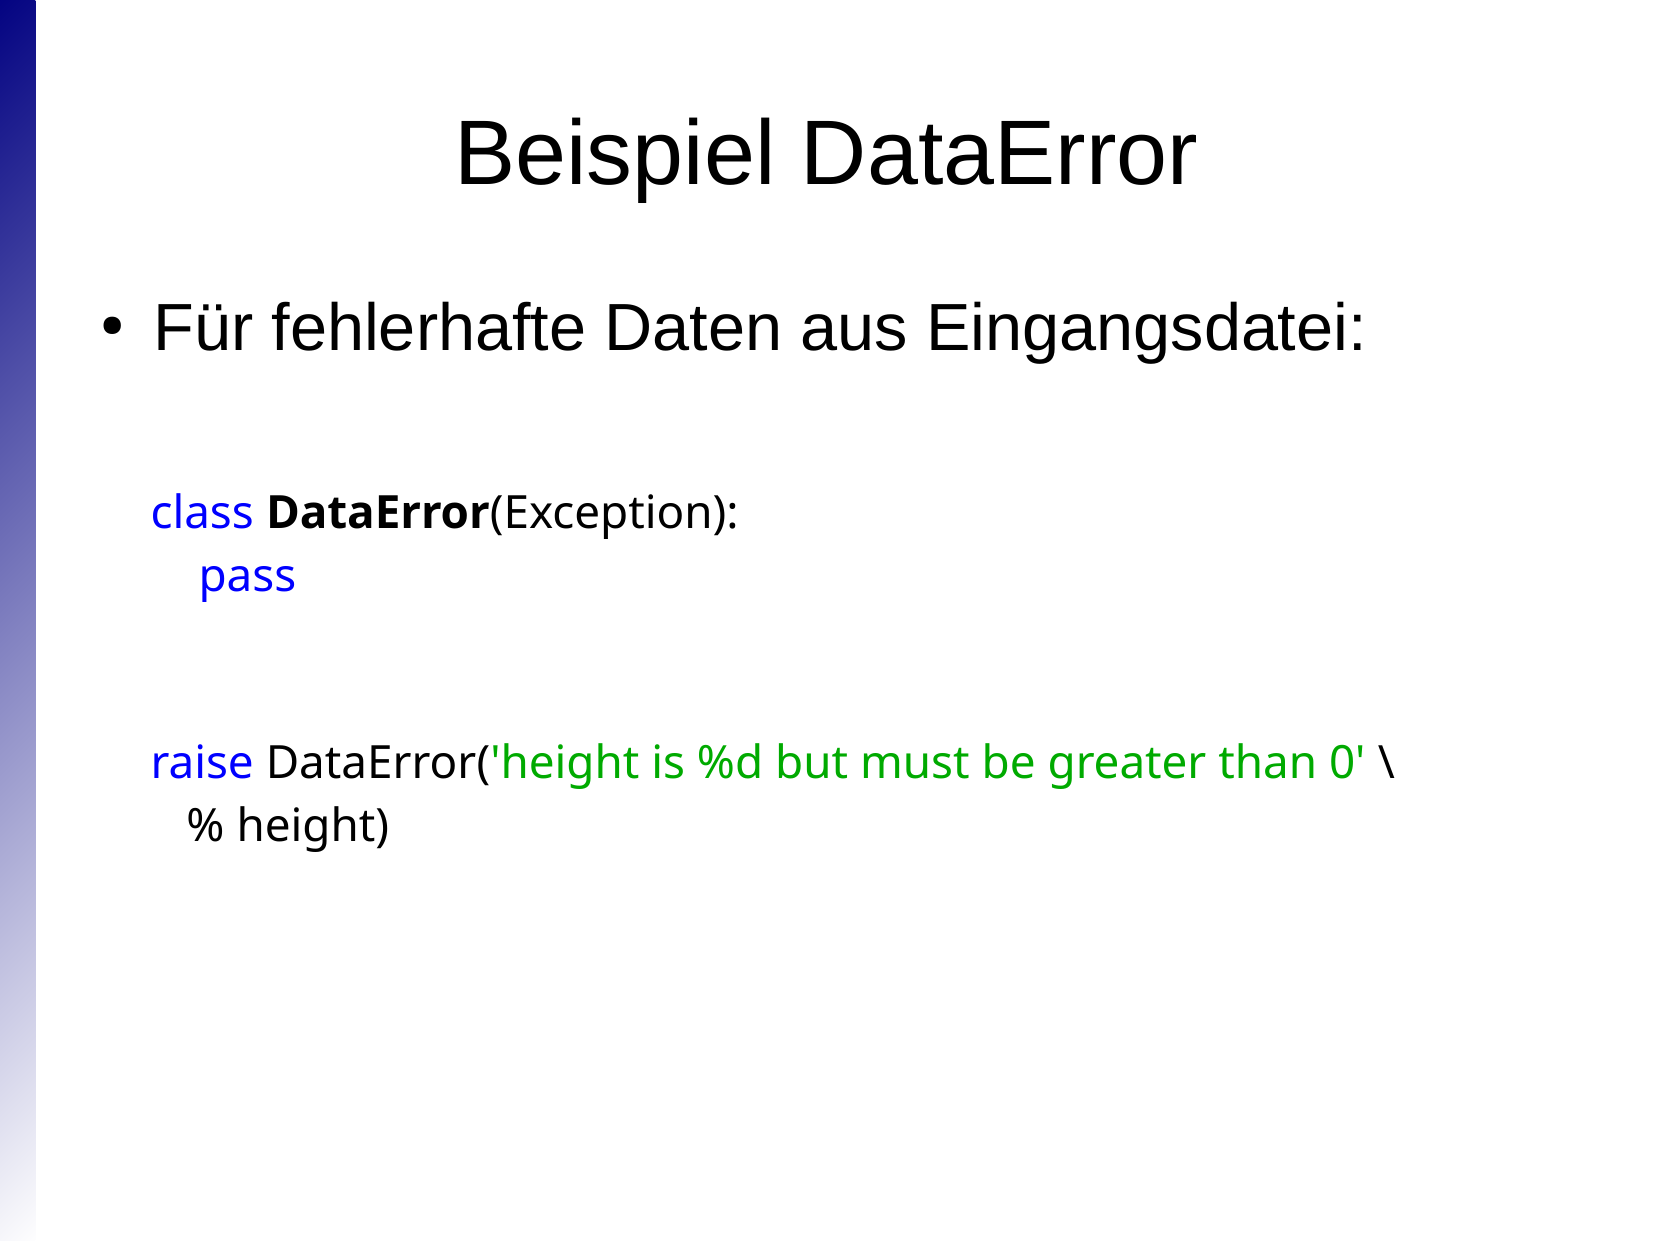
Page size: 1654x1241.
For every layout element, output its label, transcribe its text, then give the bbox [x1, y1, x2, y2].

title Beispiel DataError [82, 49, 1571, 257]
list Für fehlerhafte Daten aus Eingangsdatei: [82, 290, 1571, 461]
text_box class DataError(Exception): pass raise DataError('height is %d but must be greater than 0' \ % height) [135, 472, 1506, 1123]
